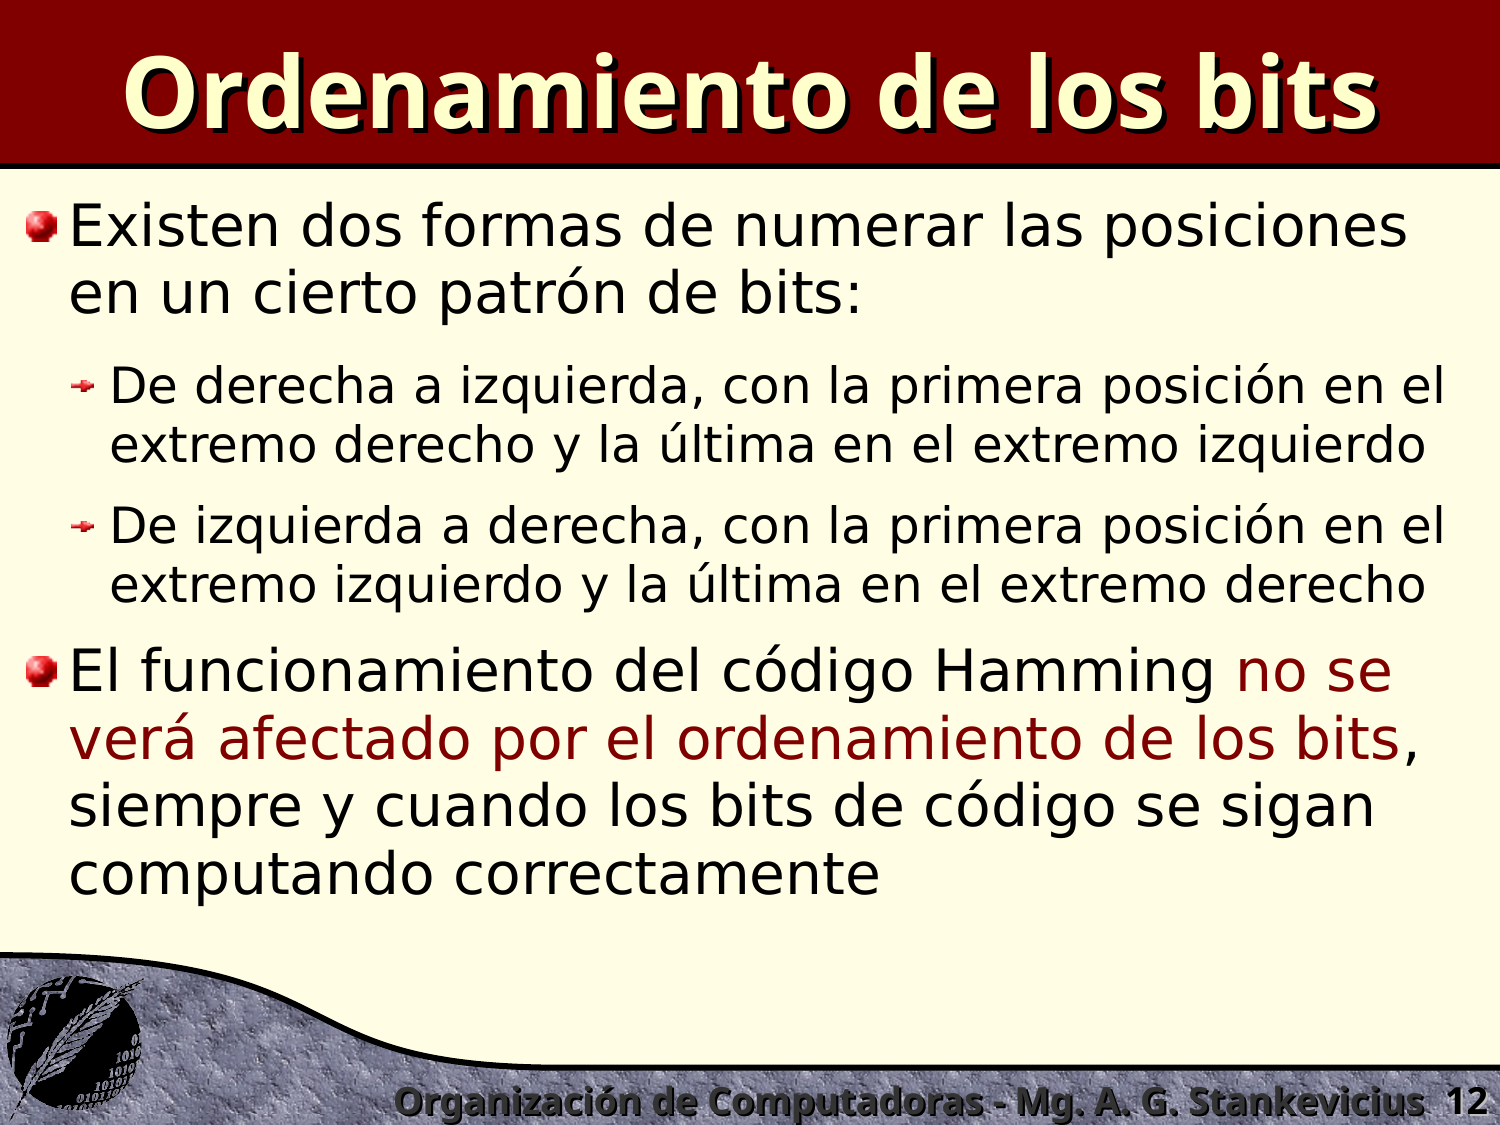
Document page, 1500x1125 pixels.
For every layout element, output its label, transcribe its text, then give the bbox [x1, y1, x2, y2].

picture [802, 1100, 806, 1110]
picture [448, 1100, 455, 1110]
picture [1058, 1100, 1065, 1110]
title Ordenamiento de los bits [15, 5, 1485, 160]
list Existen dos formas de numerar las posiciones en un cierto patrón de bits: De derecha a izquierda, con la primera posición en el extremo derecho y la última en el extremo izquierdo De izquierda a derecha, con la primera posición en el extremo izquierdo y la última en el extremo derecho El funcionamiento del código Hamming no se verá afectado por el ordenamiento de los bits, siempre y cuando los bits de código se sigan computando correctamente [11, 192, 1486, 935]
picture [0, 959, 1500, 1125]
